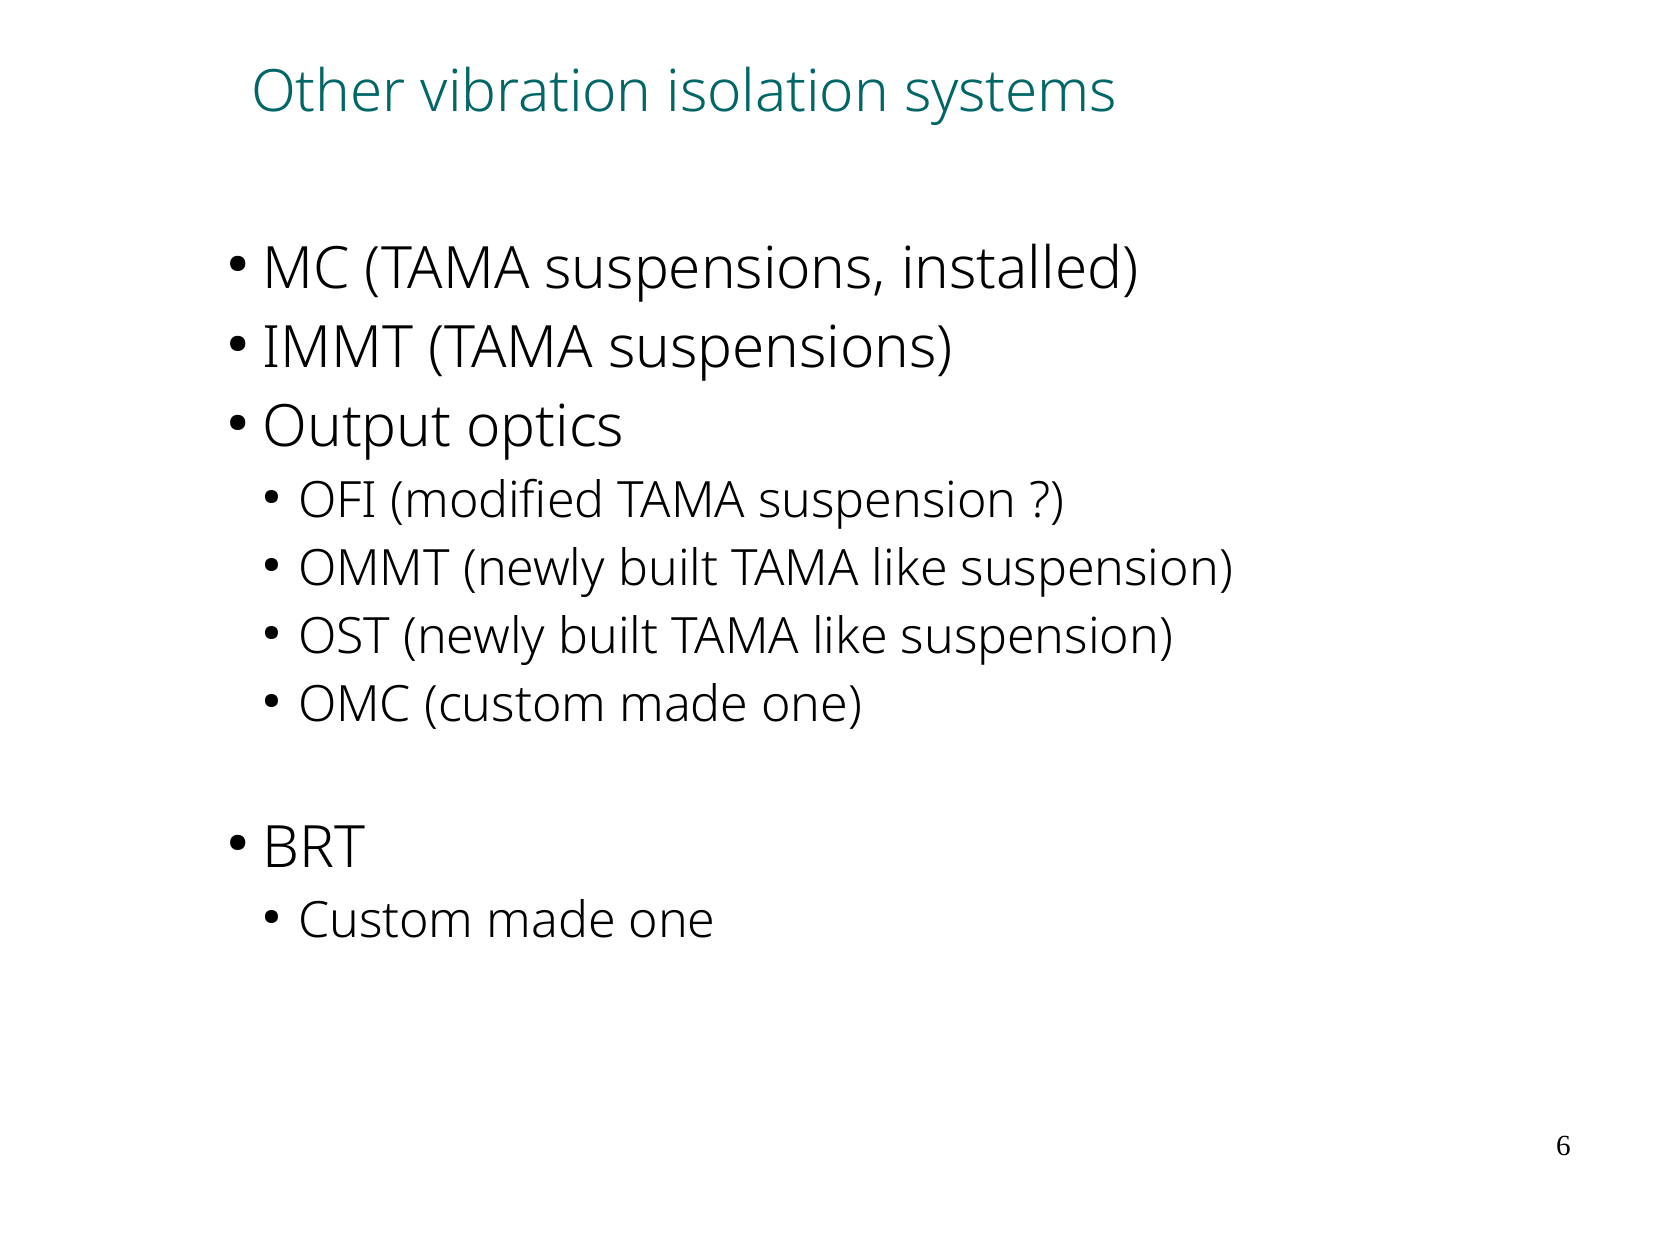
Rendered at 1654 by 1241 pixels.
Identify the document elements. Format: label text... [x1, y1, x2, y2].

text_box Other vibration isolation systems [236, 41, 1215, 129]
text_box MC (TAMA suspensions, installed) IMMT (TAMA suspensions) Output optics OFI (modified TAMA suspension ?) OMMT (newly built TAMA like suspension) OST (newly built TAMA like suspension) OMC (custom made one) BRT Custom made one [212, 218, 1354, 892]
